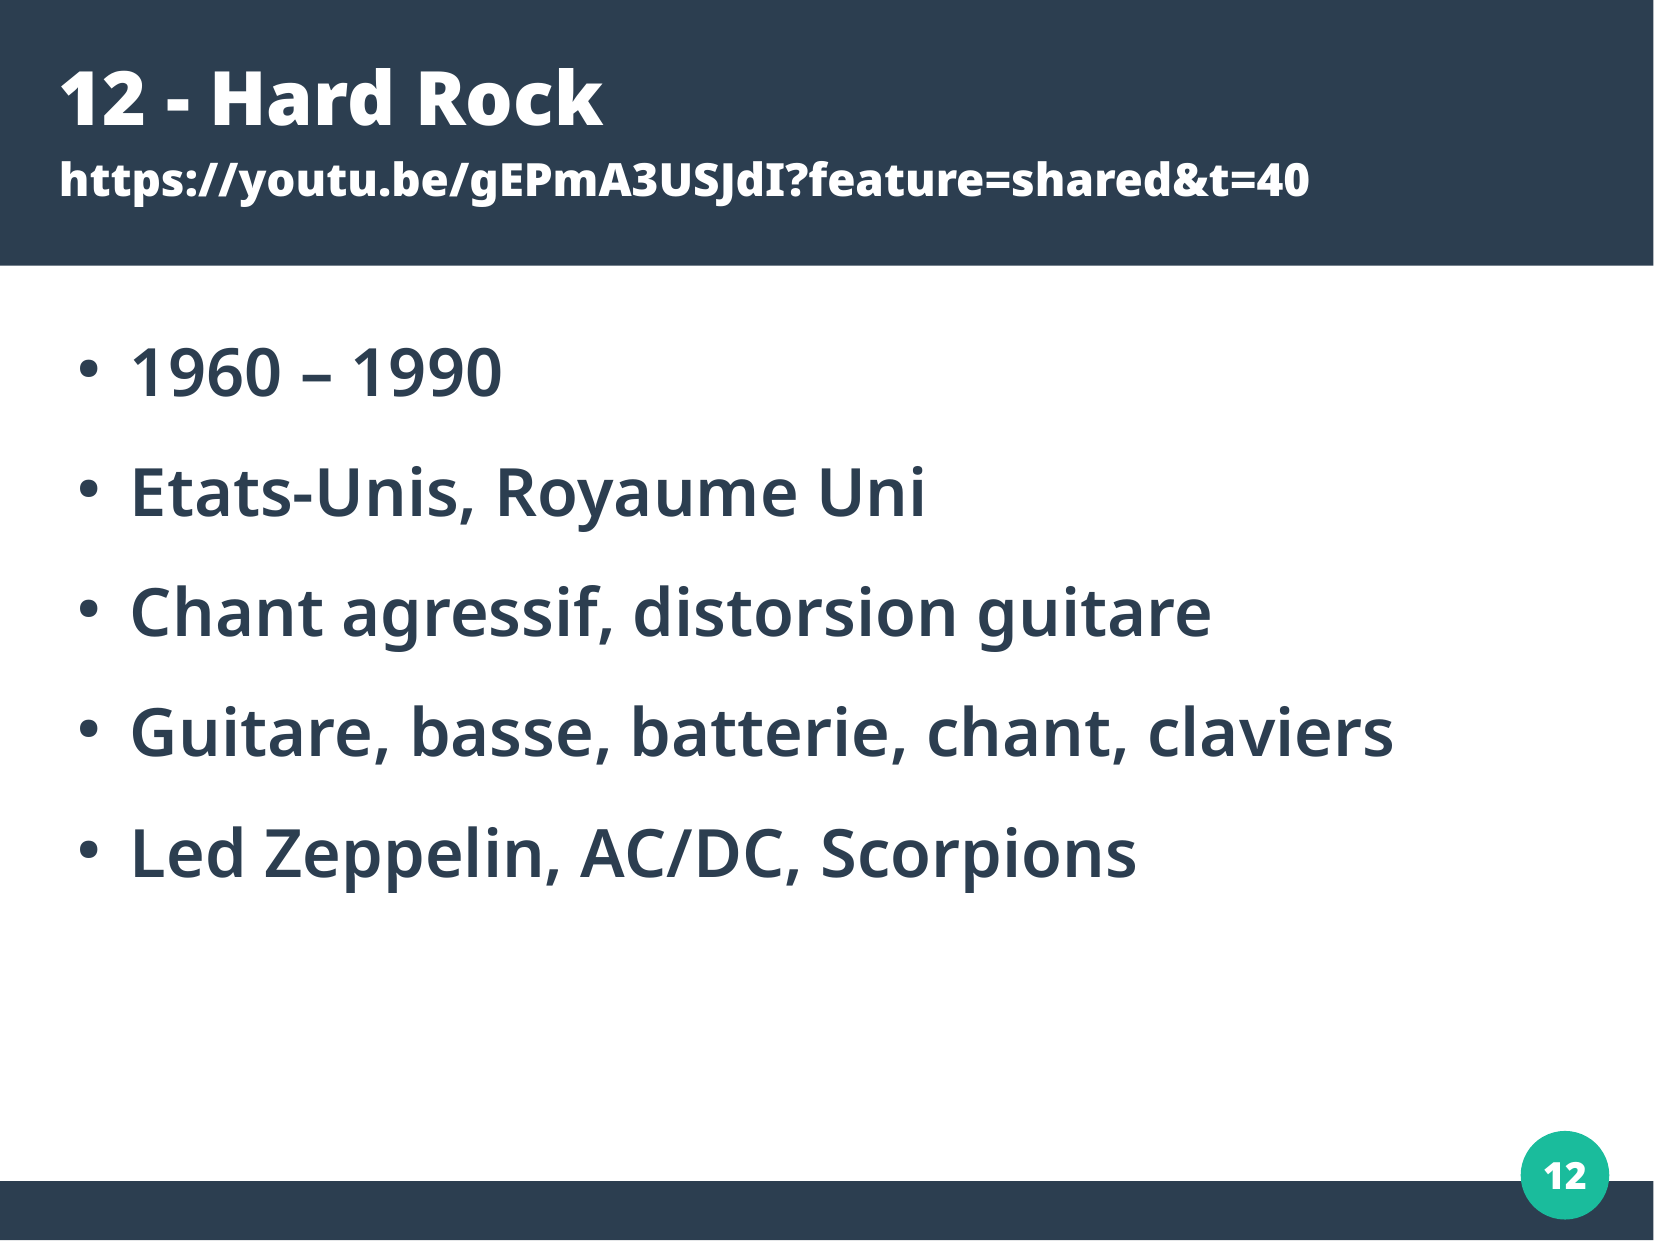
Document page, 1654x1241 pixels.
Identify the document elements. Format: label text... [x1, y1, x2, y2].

list 1960 – 1990 Etats-Unis, Royaume Uni Chant agressif, distorsion guitare Guitare, basse, batterie, chant, claviers Led Zeppelin, AC/DC, Scorpions [59, 324, 1595, 1152]
title 12 - Hard Rock https://youtu.be/gEPmA3USJdI?feature=shared&t=40 [59, 49, 1595, 207]
